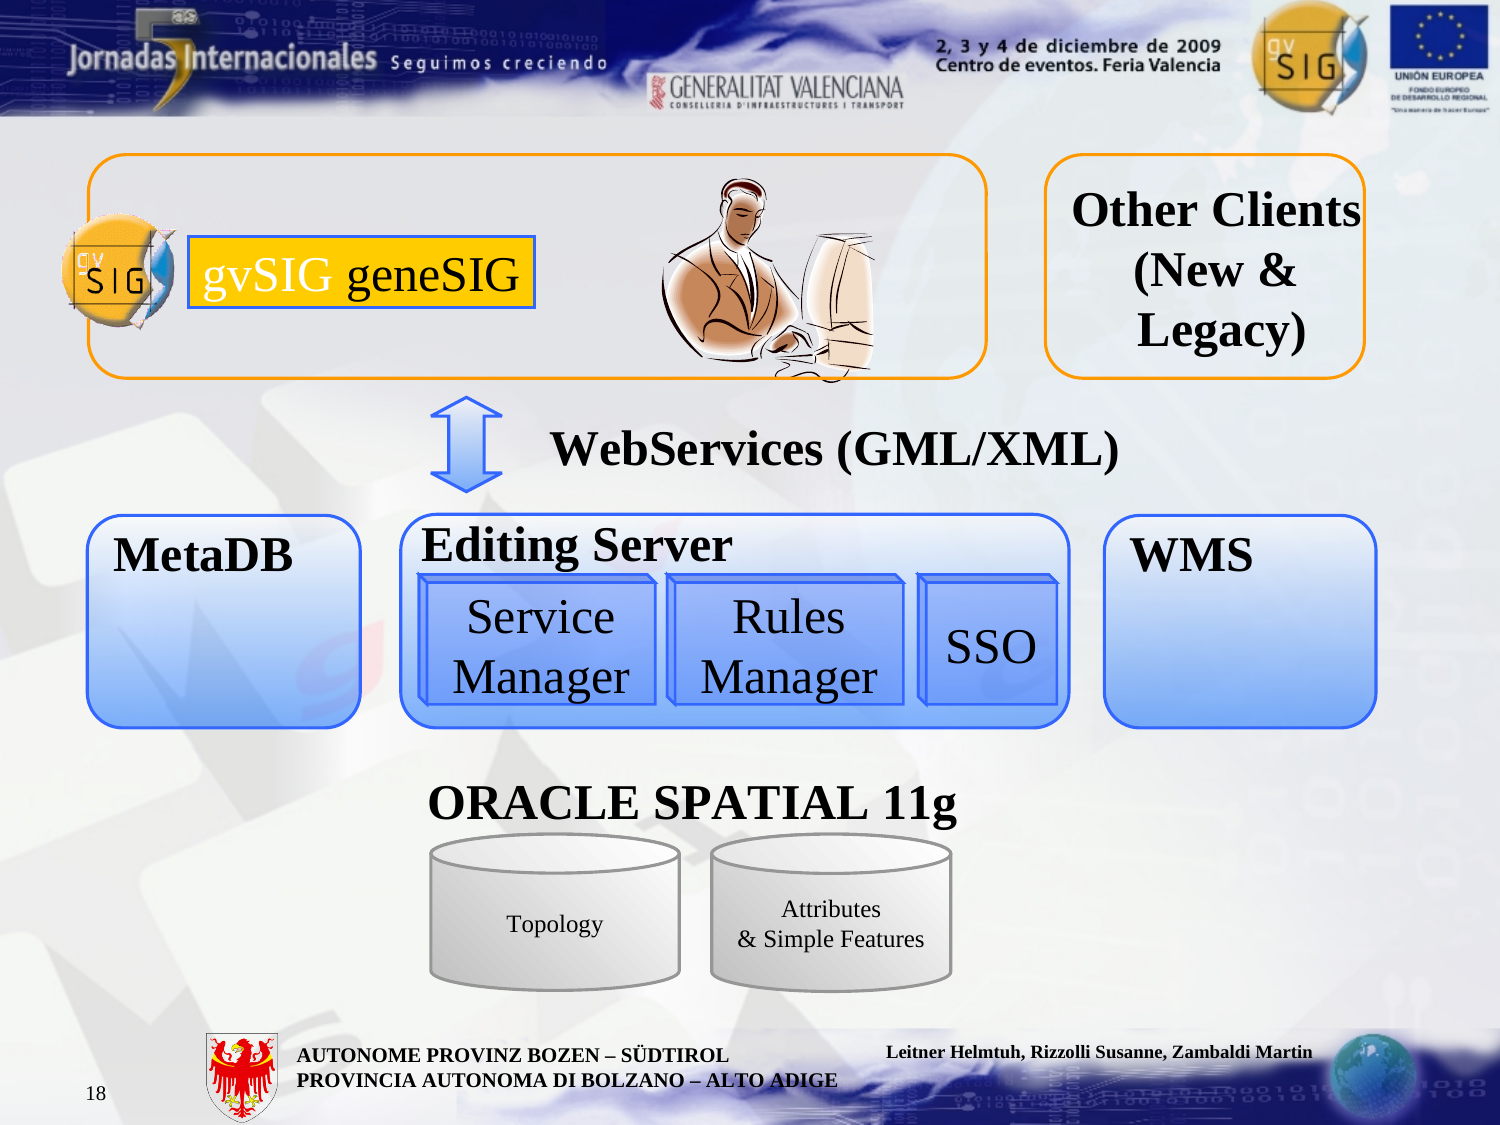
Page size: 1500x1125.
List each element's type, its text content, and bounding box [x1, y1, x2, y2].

text_box ORACLE SPATIAL 11g [412, 762, 1034, 838]
picture [0, 0, 1500, 1125]
text_box Editing Server [406, 503, 1028, 580]
text_box Attributes & Simple Features [711, 855, 951, 992]
text_box Service Manager [427, 583, 656, 705]
text_box MetaDB [98, 514, 349, 590]
text_box gvSIG geneSIG [188, 236, 535, 308]
text_box Topology [430, 854, 680, 991]
text_box [1104, 525, 1377, 728]
text_box Other Clients (New & Legacy) [1045, 154, 1365, 379]
text_box Rules Manager [676, 583, 904, 705]
text_box WebServices (GML/XML) [534, 407, 1388, 484]
text_box [400, 514, 1070, 728]
text_box SSO [927, 583, 1057, 705]
text_box [87, 524, 361, 728]
text_box [430, 397, 502, 492]
text_box WMS [1114, 514, 1365, 590]
